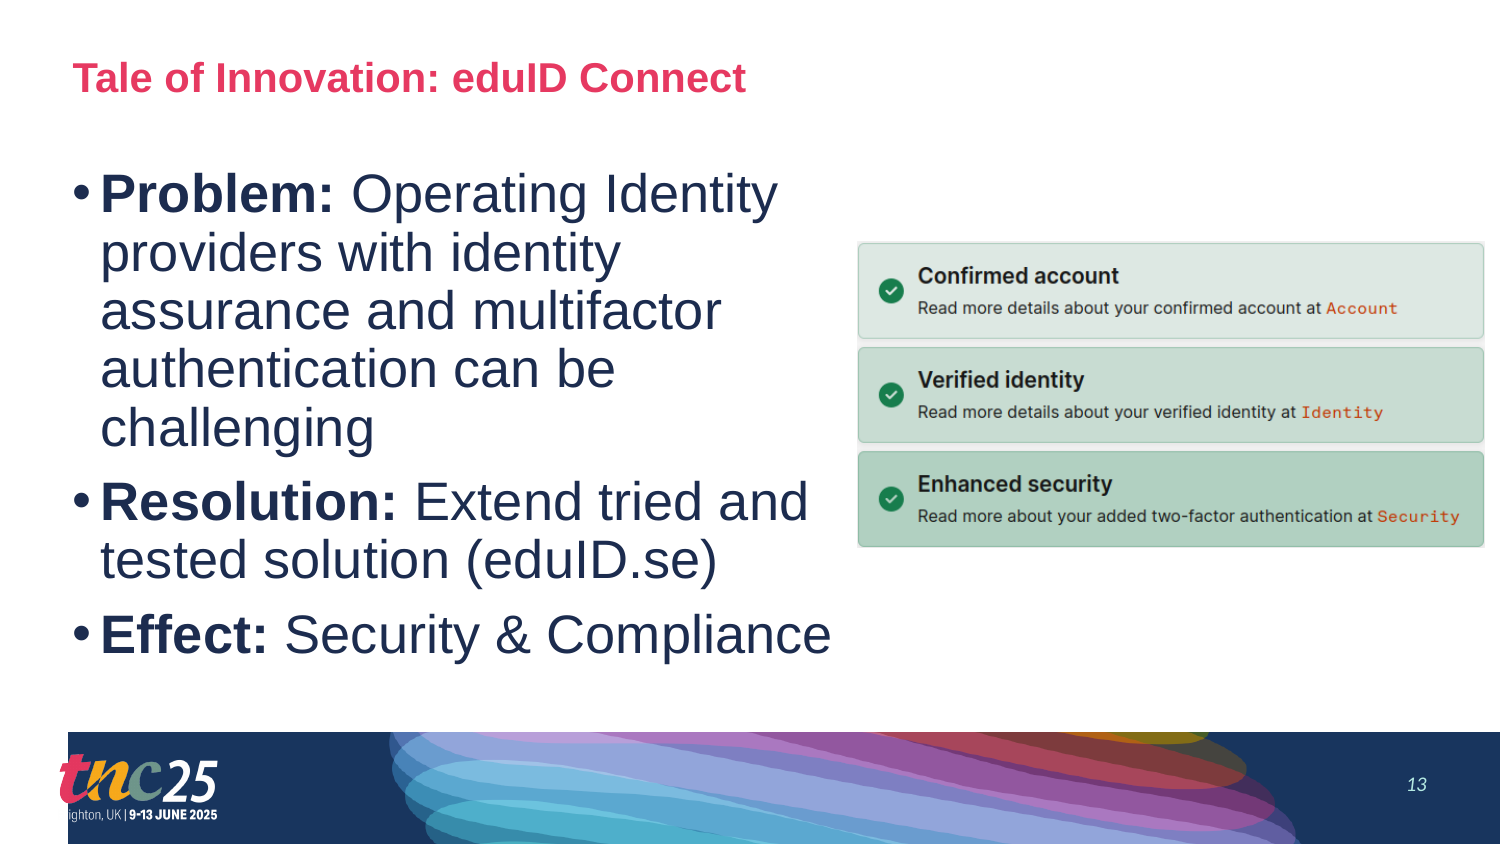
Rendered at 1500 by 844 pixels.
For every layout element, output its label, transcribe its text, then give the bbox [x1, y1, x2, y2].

list Problem: Operating Identity providers with identity assurance and multifactor authentication can be challenging Resolution: Extend tried and tested solution (eduID.se) Effect: Security & Compliance [57, 158, 863, 709]
picture [857, 241, 1485, 548]
picture [57, 754, 218, 824]
title Tale of Innovation: eduID Connect [57, 21, 1442, 136]
picture [344, 732, 1500, 844]
